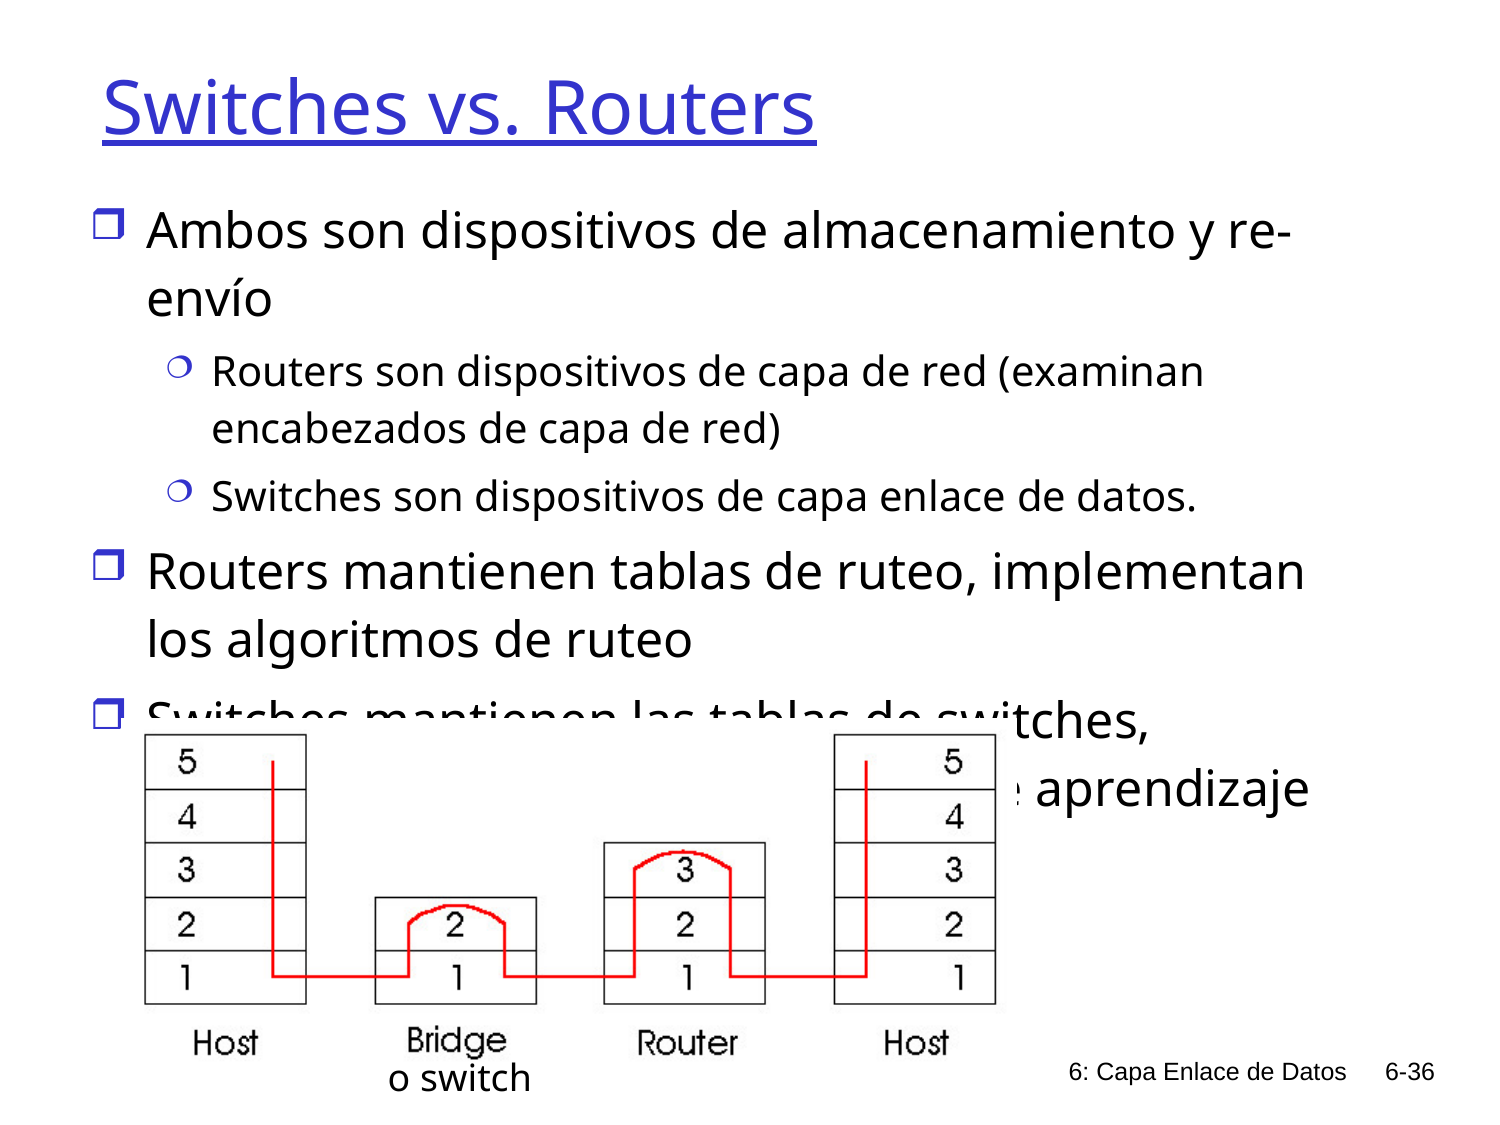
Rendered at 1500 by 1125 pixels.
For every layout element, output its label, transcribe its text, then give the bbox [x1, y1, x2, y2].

picture [121, 718, 1017, 1073]
title Switches vs. Routers [87, 23, 1363, 187]
text_box o switch [372, 1046, 561, 1106]
list Ambos son dispositivos de almacenamiento y re-envío Routers son dispositivos de capa de red (examinan encabezados de capa de red) Switches son dispositivos de capa enlace de datos. Routers mantienen tablas de ruteo, implementan los algoritmos de ruteo Switches mantienen las tablas de switches, implementan filtrado y algoritmos de aprendizaje [75, 187, 1388, 1013]
